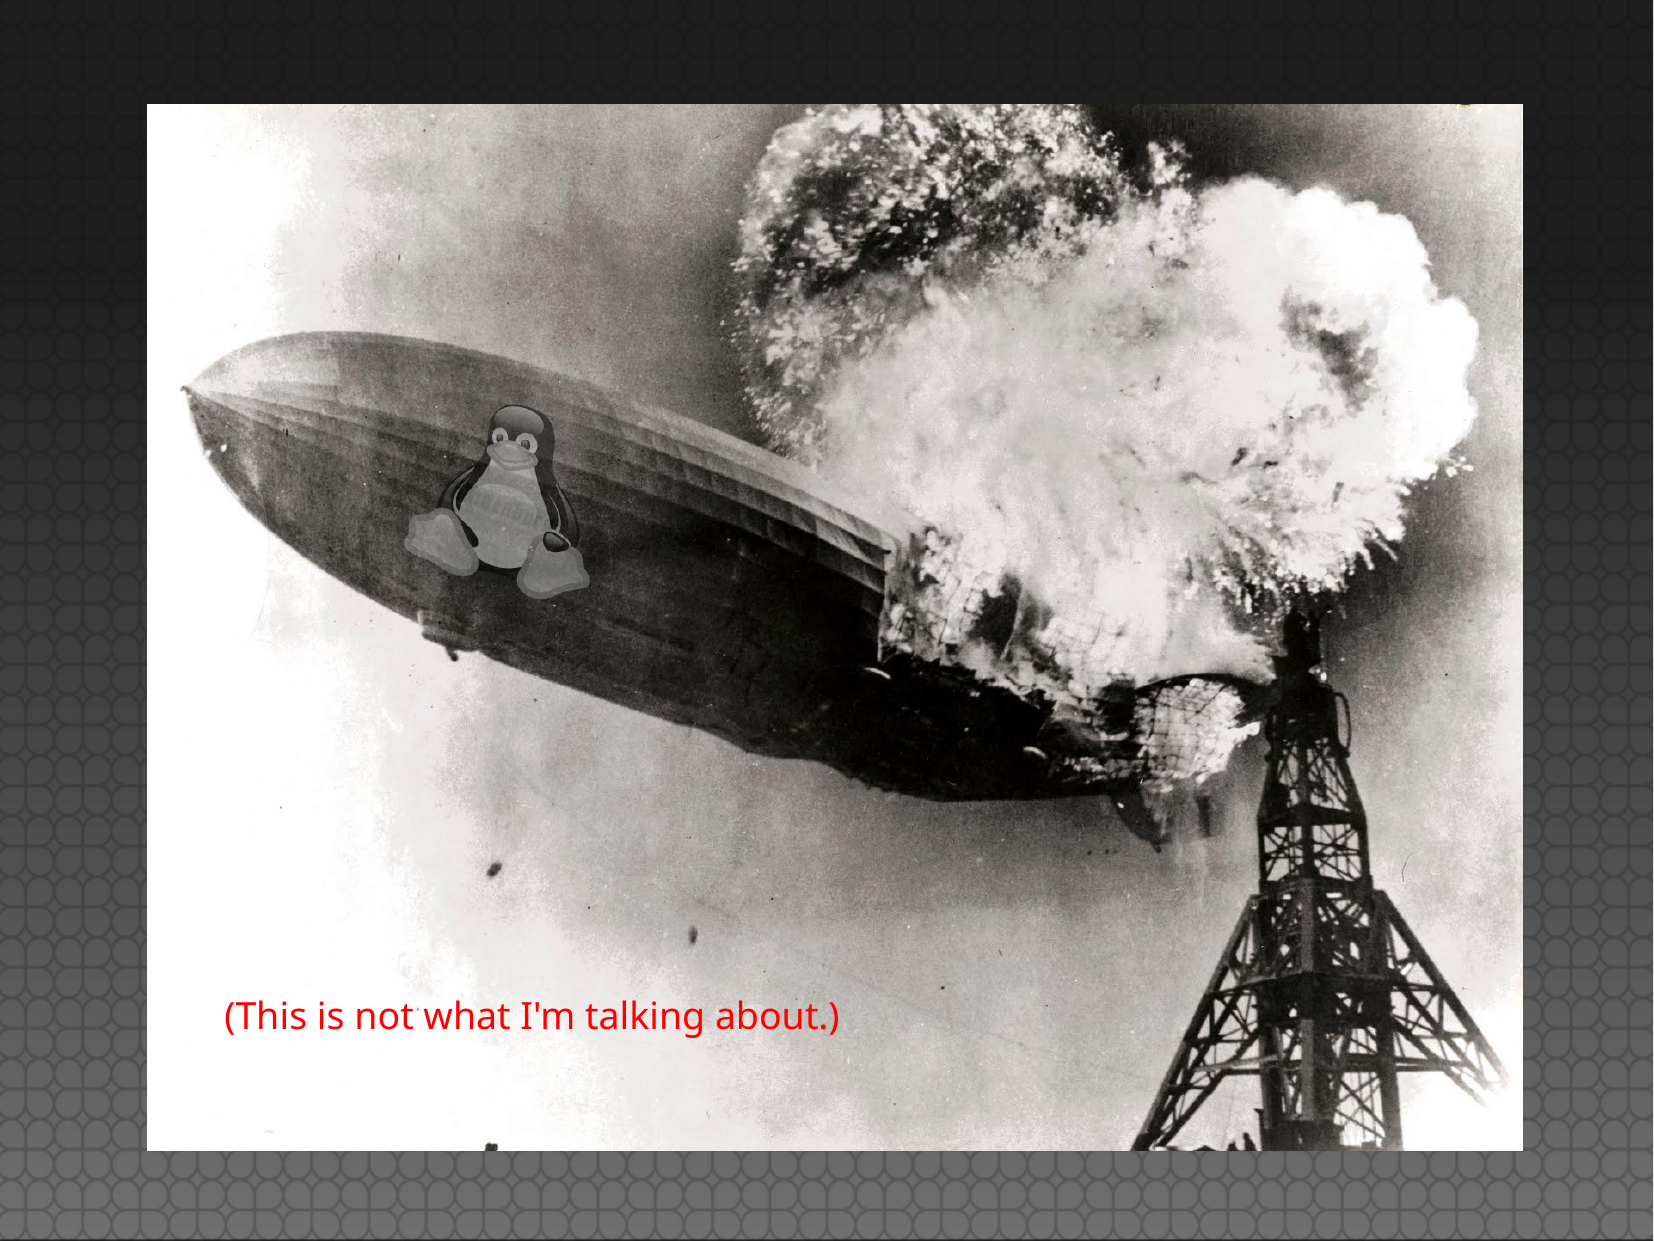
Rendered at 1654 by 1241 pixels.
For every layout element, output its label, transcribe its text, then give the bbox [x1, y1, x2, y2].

text_box (This is not what I'm talking about.) [209, 982, 858, 1035]
picture [0, 0, 1654, 1241]
